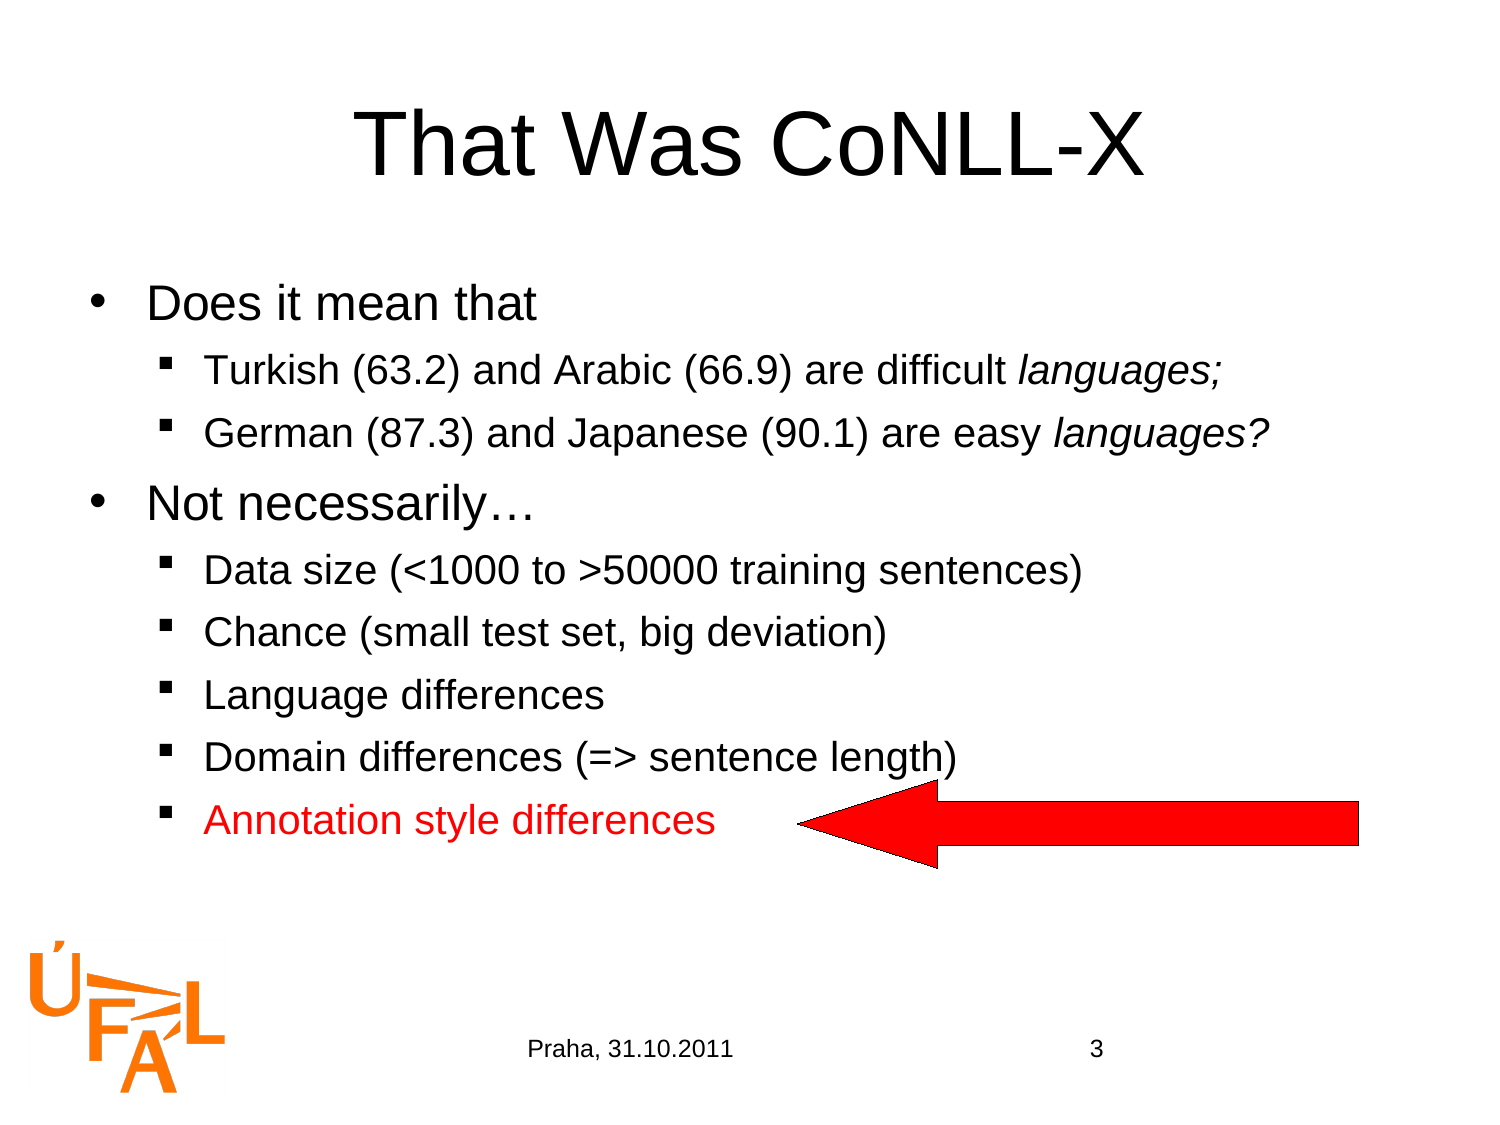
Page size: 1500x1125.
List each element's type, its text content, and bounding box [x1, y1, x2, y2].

list Does it mean that Turkish (63.2) and Arabic (66.9) are difficult languages; German (87.3) and Japanese (90.1) are easy languages? Not necessarily… Data size (<1000 to >50000 training sentences) Chance (small test set, big deviation) Language differences Domain differences (=> sentence length) Annotation style differences [75, 262, 1426, 988]
text_box [797, 779, 1359, 869]
picture [29, 940, 225, 1093]
title That Was CoNLL-X [75, 14, 1426, 262]
